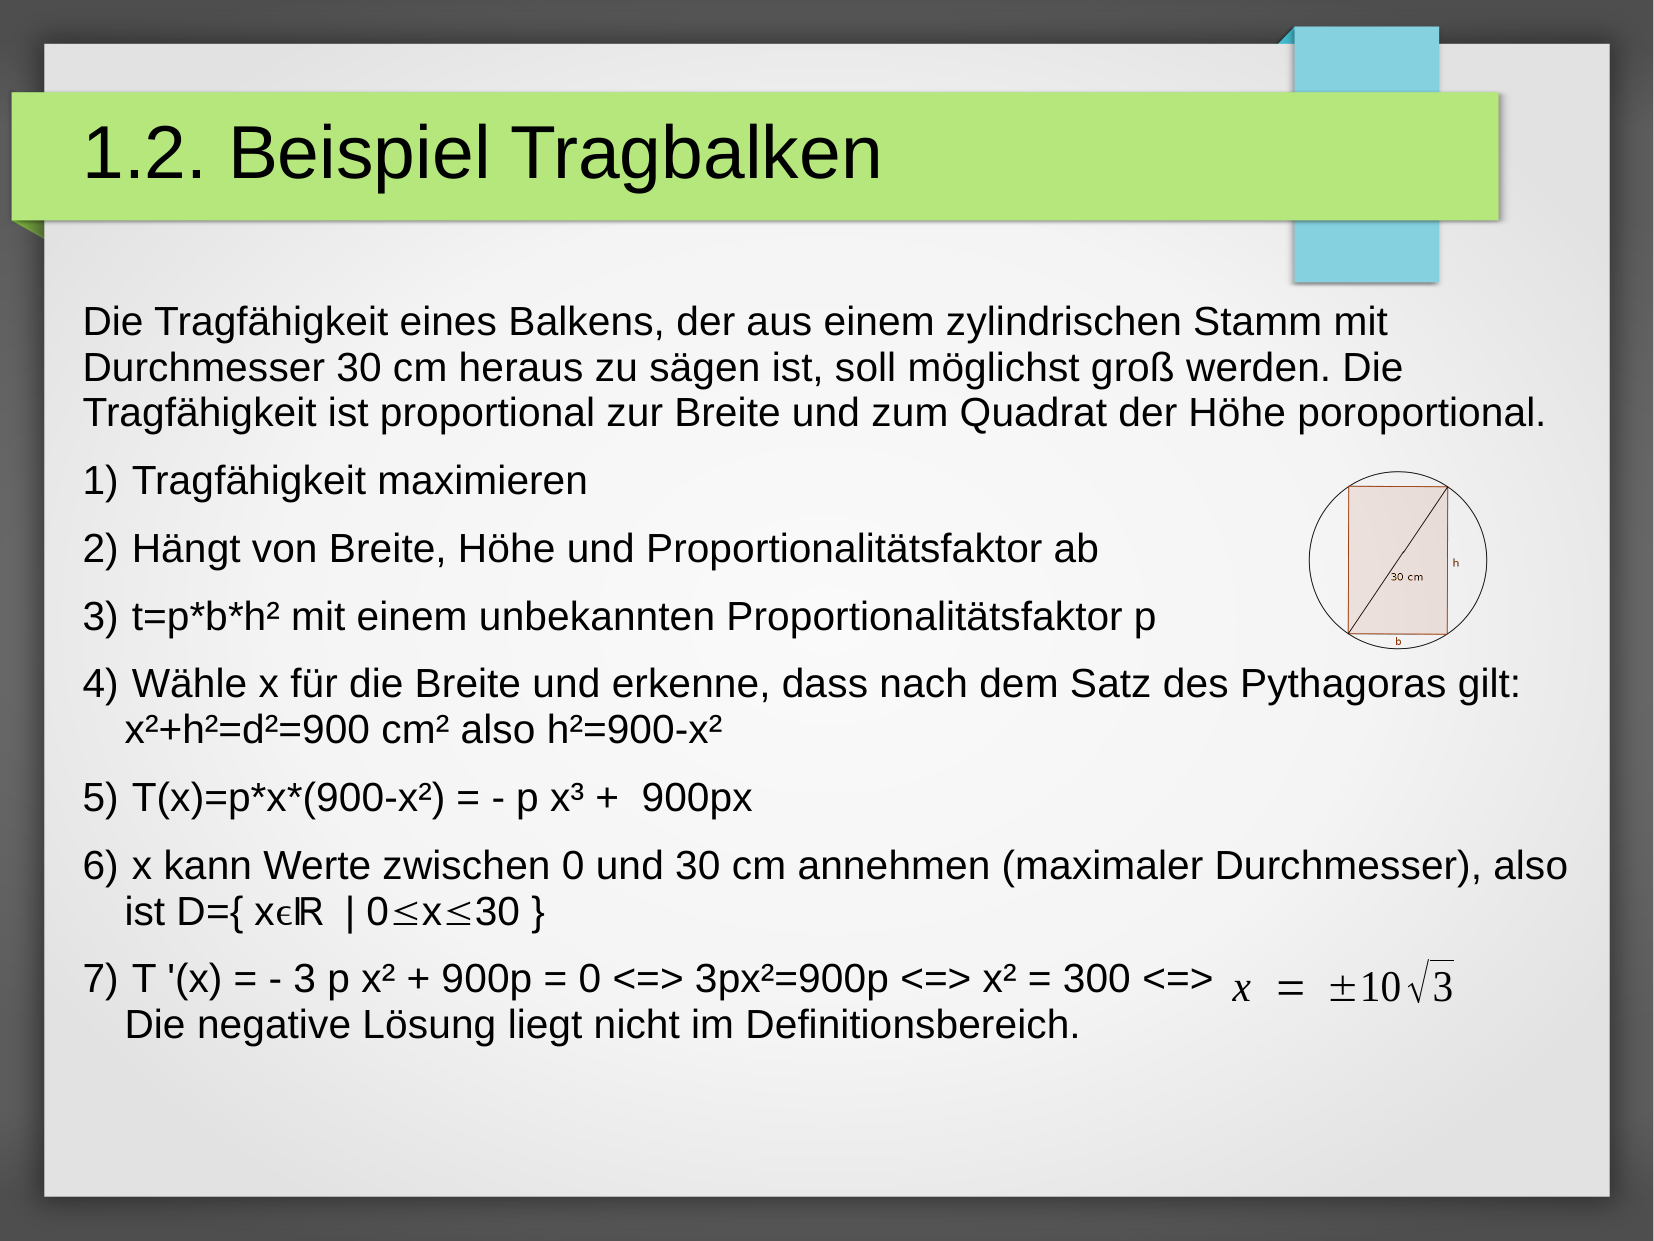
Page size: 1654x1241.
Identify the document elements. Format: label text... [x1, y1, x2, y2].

title 1.2. Beispiel Tragbalken [82, 94, 1264, 213]
picture [0, 0, 1654, 1241]
list Die Tragfähigkeit eines Balkens, der aus einem zylindrischen Stamm mit Durchmesser 30 cm heraus zu sägen ist, soll möglichst groß werden. Die Tragfähigkeit ist proportional zur Breite und zum Quadrat der Höhe poroportional. Tragfähigkeit maximieren Hängt von Breite, Höhe und Proportionalitätsfaktor ab t=p*b*h² mit einem unbekannten Proportionalitätsfaktor p Wähle x für die Breite und erkenne, dass nach dem Satz des Pythagoras gilt: x²+h²=d²=900 cm² also h²=900-x² T(x)=p*x*(900-x²) = - p x³ + 900px x kann Werte zwischen 0 und 30 cm annehmen (maximaler Durchmesser), also ist D={ xℝ | 0≤x≤30 } T '(x) = - 3 p x² + 900p = 0 <=> 3px²=900p <=> x² = 300 <=> Die negative Lösung liegt nicht im Definitionsbereich. [82, 295, 1571, 1111]
chart [1219, 957, 1465, 1010]
